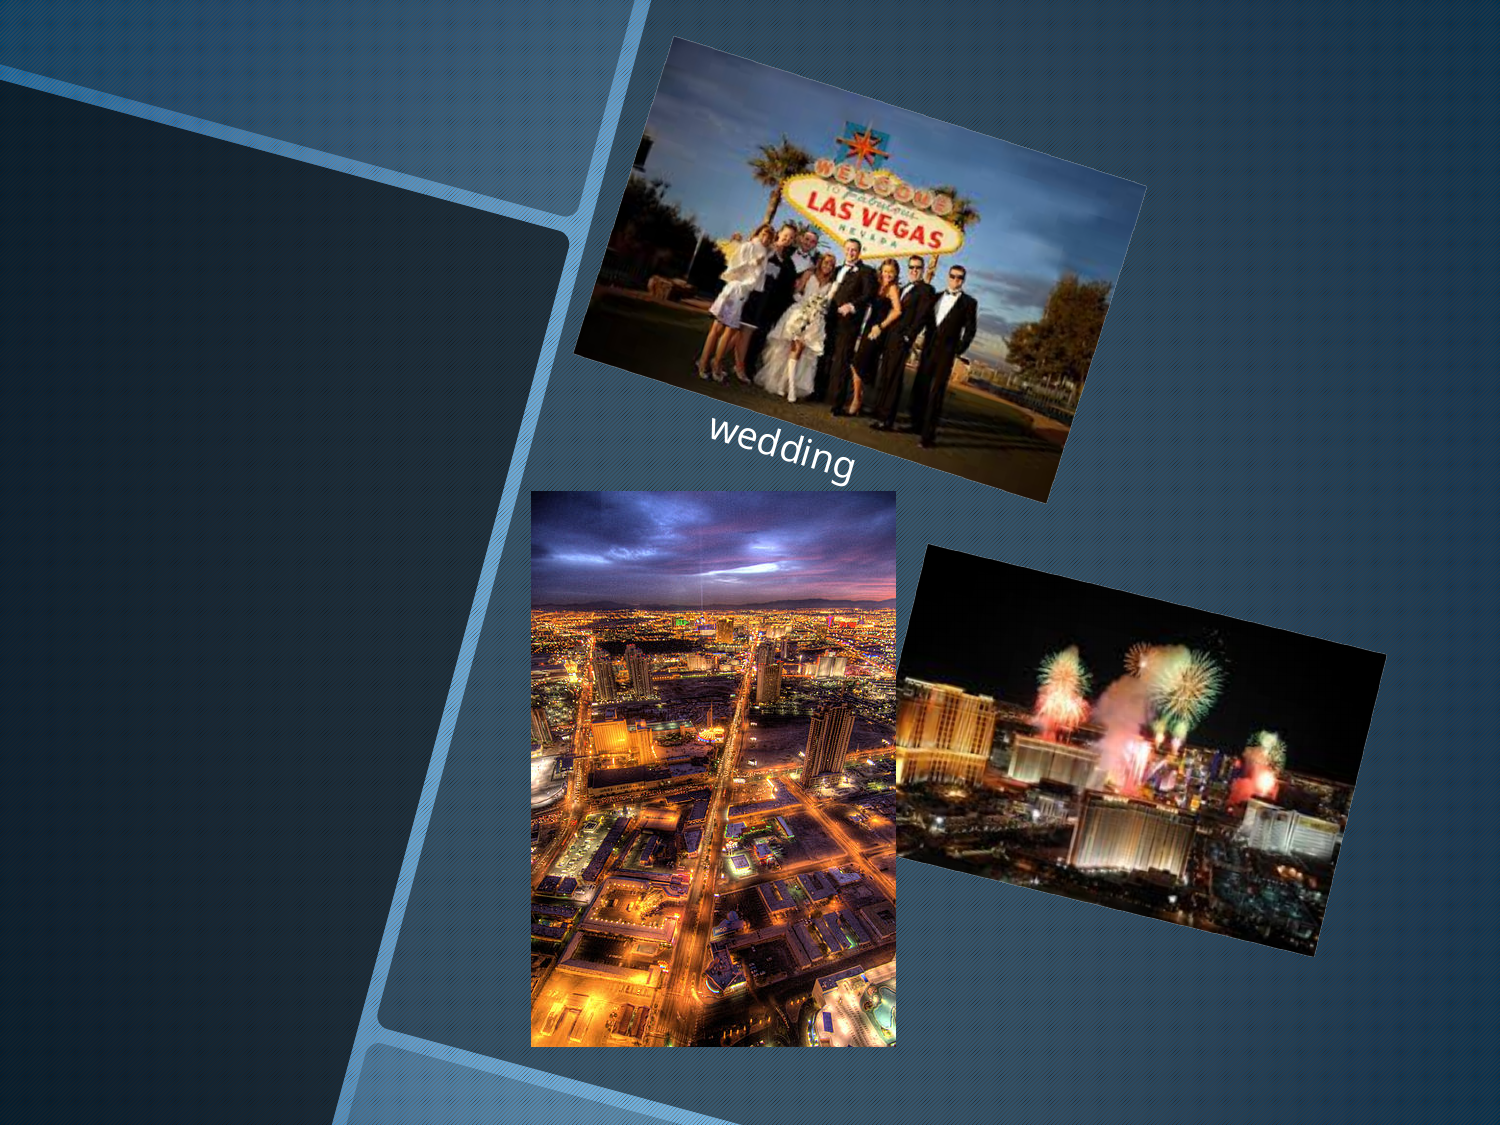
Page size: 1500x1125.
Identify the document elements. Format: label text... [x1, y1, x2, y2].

text_box wedding [687, 389, 898, 506]
picture [531, 491, 1387, 1047]
picture [572, 35, 1147, 504]
